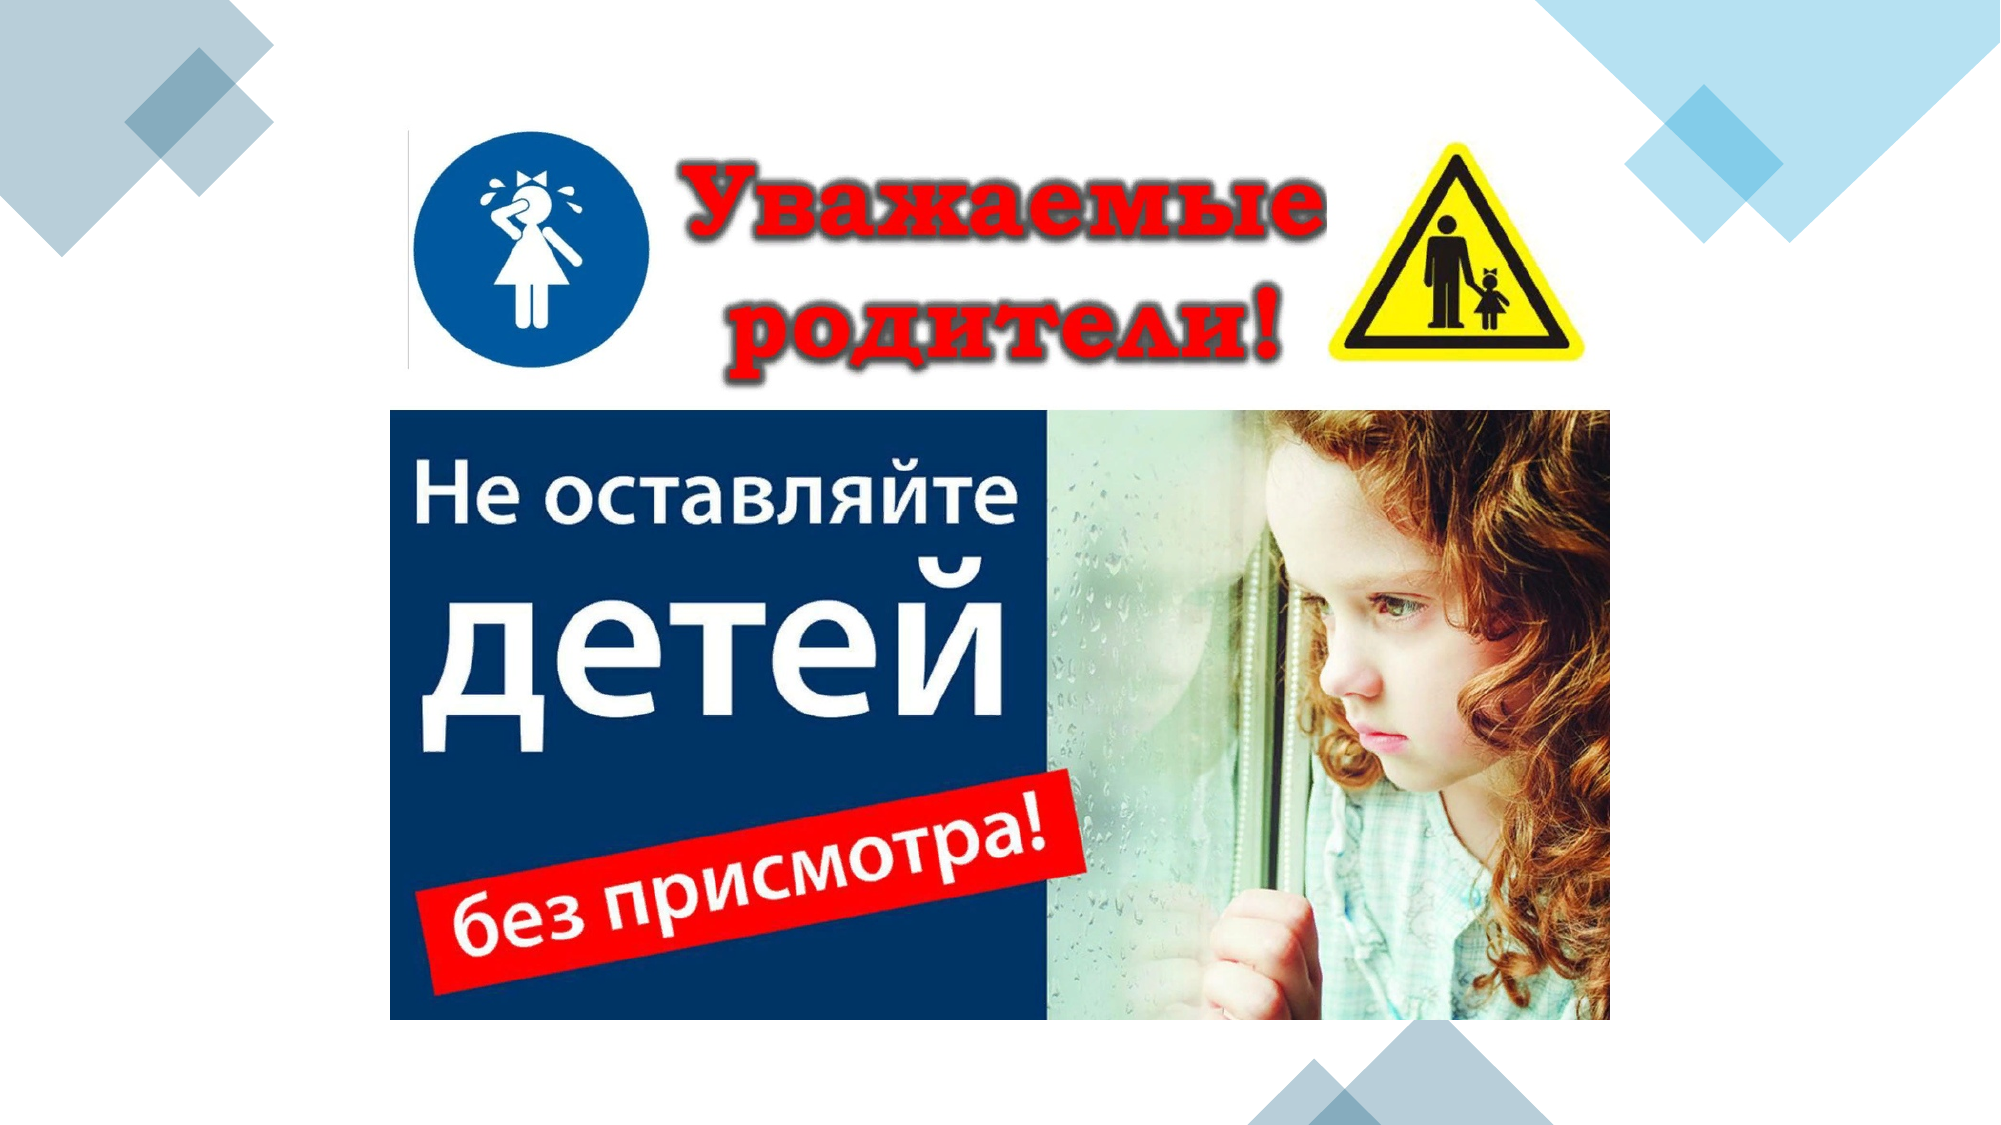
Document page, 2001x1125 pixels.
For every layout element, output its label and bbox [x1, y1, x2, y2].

picture [390, 105, 1610, 1020]
text_box [0, 0, 2000, 1125]
